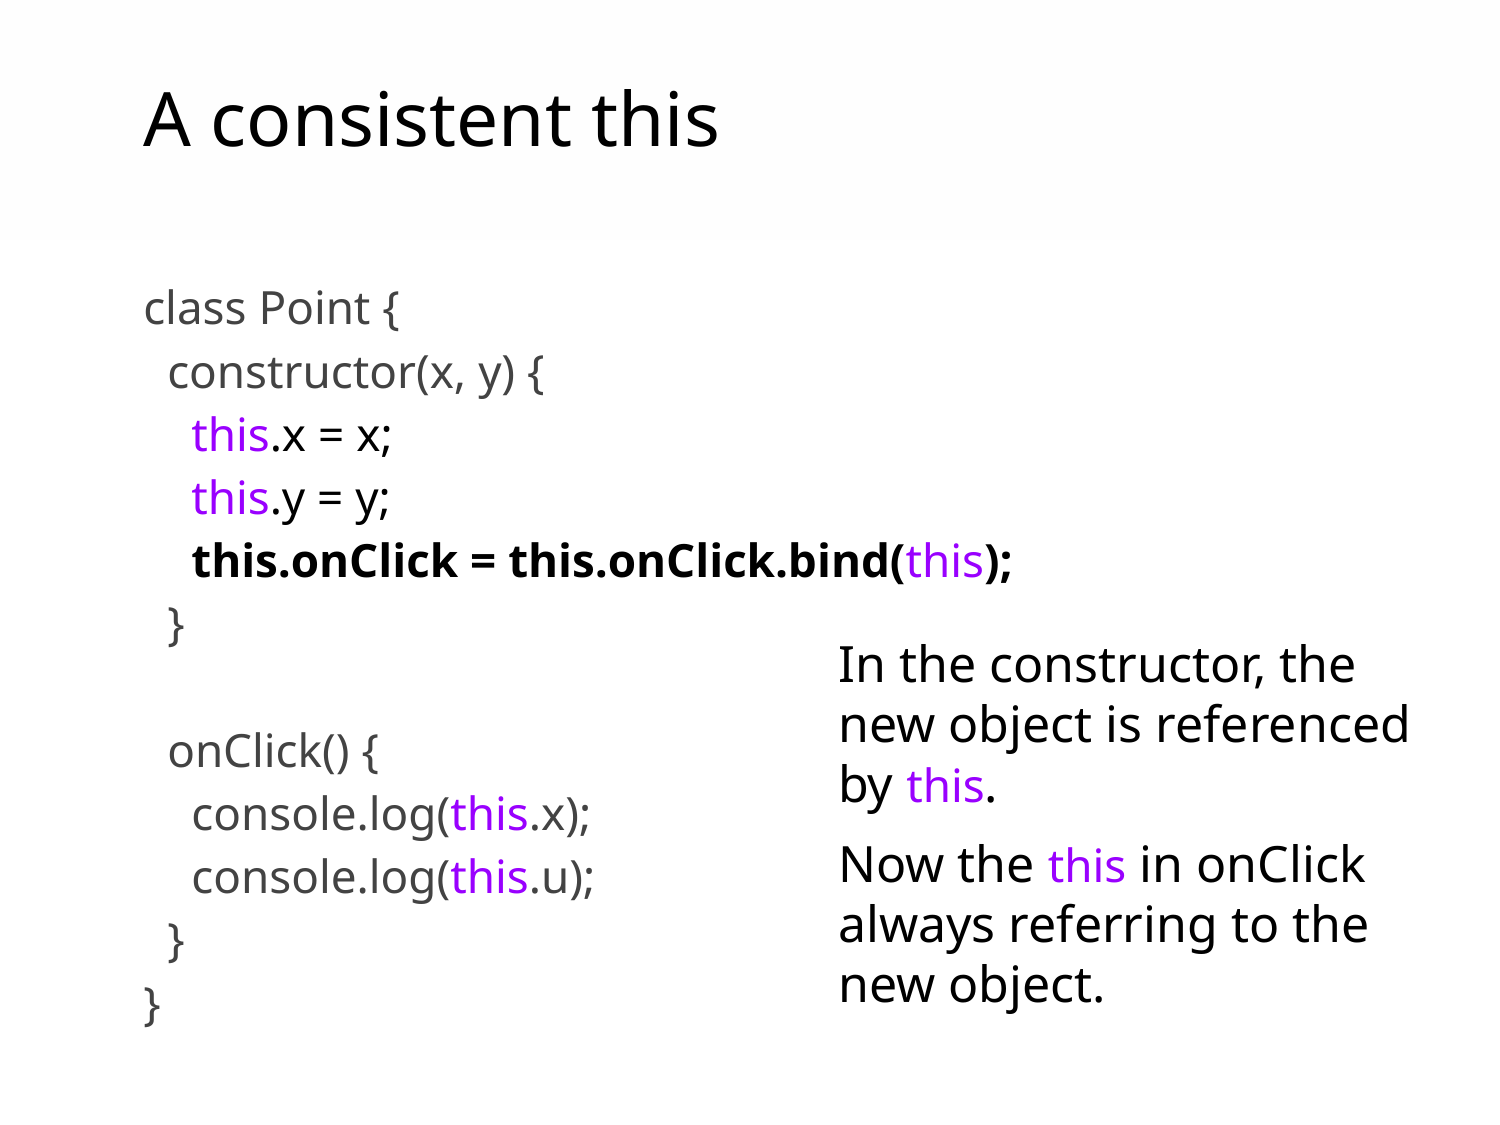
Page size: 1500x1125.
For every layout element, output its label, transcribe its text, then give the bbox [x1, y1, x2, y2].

text_box In the constructor, the new object is referenced by this. Now the this in onClick always referring to the new object. [823, 617, 1432, 993]
list class Point { constructor(x, y) { this.x = x; this.y = y; this.onClick = this.onClick.bind(this); } onClick() { console.log(this.x); console.log(this.u); } } [128, 255, 1447, 1004]
title A consistent this [128, 56, 1372, 183]
